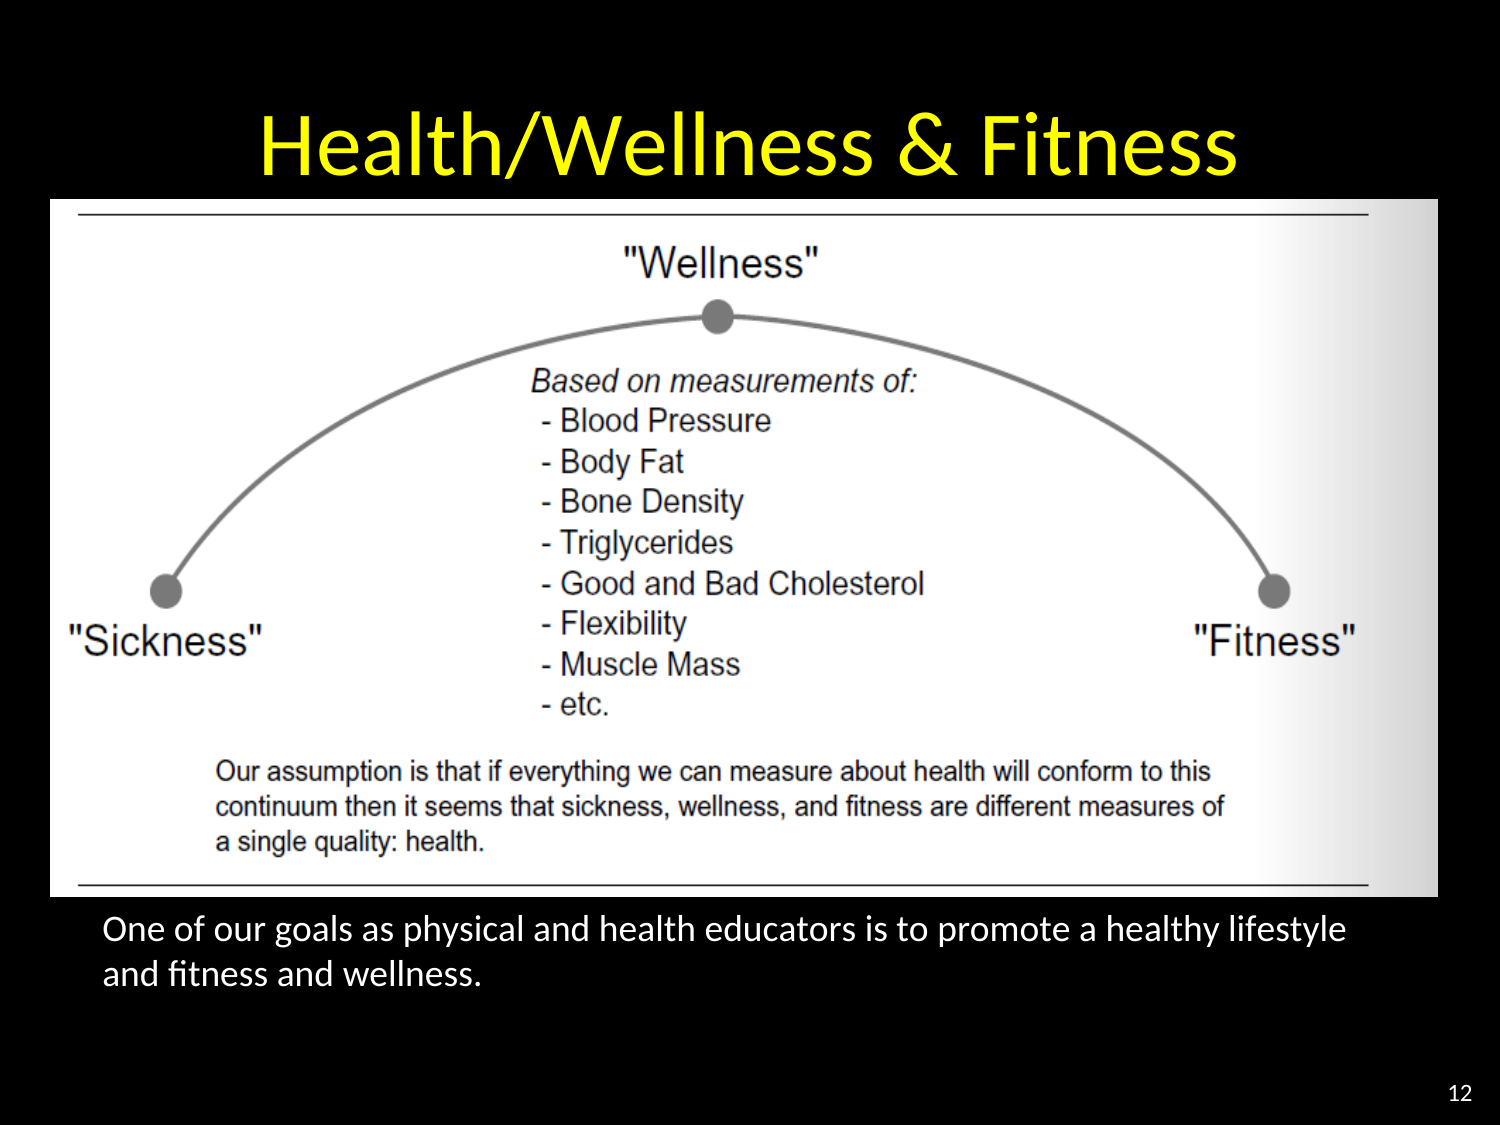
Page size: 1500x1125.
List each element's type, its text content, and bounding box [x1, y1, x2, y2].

picture [50, 199, 1438, 897]
text_box One of our goals as physical and health educators is to promote a healthy lifestyle and fitness and wellness. [87, 896, 1401, 1002]
title Health/Wellness & Fitness [75, 45, 1426, 199]
text_box <number> [1137, 1061, 1488, 1122]
